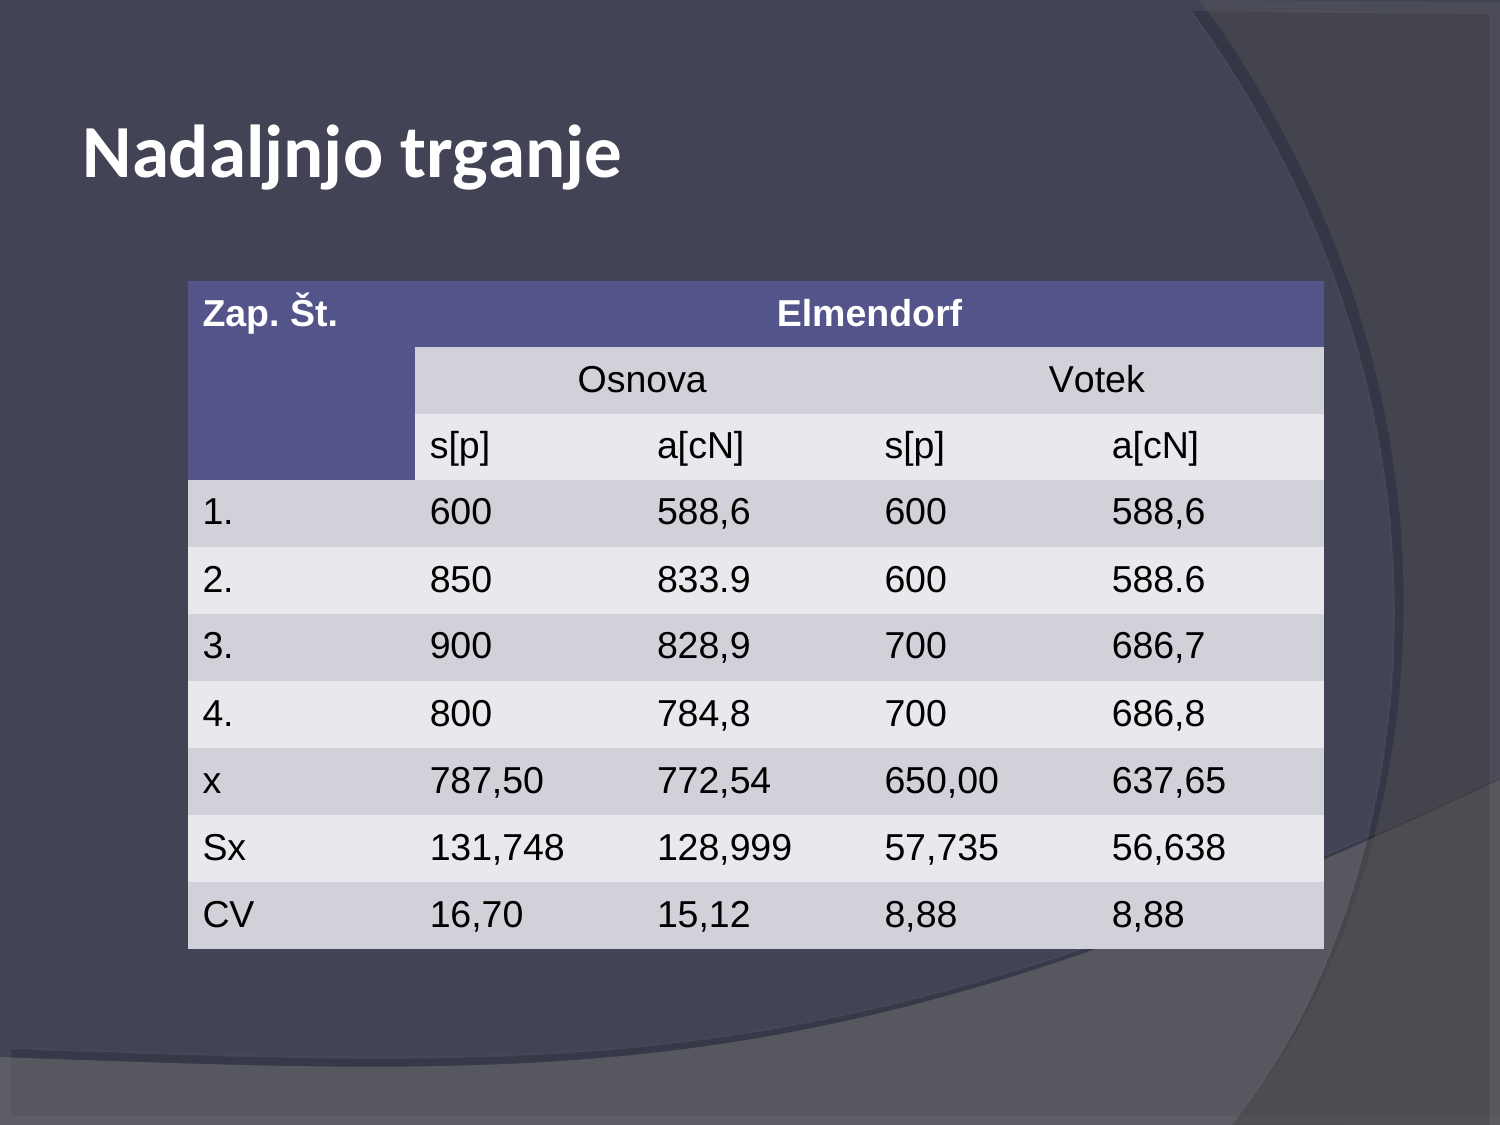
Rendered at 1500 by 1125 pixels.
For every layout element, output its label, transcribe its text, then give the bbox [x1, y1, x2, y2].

table_cell 588,6 [1097, 480, 1324, 547]
table_cell x [188, 748, 415, 815]
table_cell s[p] [415, 414, 642, 480]
table_cell 700 [870, 681, 1097, 748]
table_cell 588.6 [1097, 547, 1324, 614]
table_cell CV [188, 882, 415, 949]
table_cell 56,638 [1097, 815, 1324, 882]
table_cell 772,54 [642, 748, 870, 815]
table_cell 828,9 [642, 614, 870, 681]
table_cell 784,8 [642, 681, 870, 748]
table_cell 8,88 [1097, 882, 1324, 949]
table_cell 8,88 [870, 882, 1097, 949]
table_cell s[p] [870, 414, 1097, 480]
table_cell 2. [188, 547, 415, 614]
table_cell Votek [870, 347, 1324, 414]
title Nadaljnjo trganje [74, 45, 1300, 233]
table_header Zap. Št. [188, 281, 415, 480]
table_cell a[cN] [1097, 414, 1324, 480]
table_cell 4. [188, 681, 415, 748]
table_cell 833.9 [642, 547, 870, 614]
table_cell 787,50 [415, 748, 642, 815]
table_cell 131,748 [415, 815, 642, 882]
list [74, 262, 1300, 1006]
table_cell 700 [870, 614, 1097, 681]
table_cell 600 [415, 480, 642, 547]
table_cell 588,6 [642, 480, 870, 547]
table_header Elmendorf [415, 281, 1324, 347]
table_cell 600 [870, 547, 1097, 614]
table_cell 686,7 [1097, 614, 1324, 681]
table_cell 16,70 [415, 882, 642, 949]
table_cell 1. [188, 480, 415, 547]
table_cell 600 [870, 480, 1097, 547]
table_cell 800 [415, 681, 642, 748]
table_cell 57,735 [870, 815, 1097, 882]
table_cell 900 [415, 614, 642, 681]
table_cell 637,65 [1097, 748, 1324, 815]
table_cell Sx [188, 815, 415, 882]
table_cell 128,999 [642, 815, 870, 882]
table_cell a[cN] [642, 414, 870, 480]
table_cell Osnova [415, 347, 870, 414]
table_cell 686,8 [1097, 681, 1324, 748]
table_cell 650,00 [870, 748, 1097, 815]
table_cell 15,12 [642, 882, 870, 949]
table_cell 850 [415, 547, 642, 614]
table_cell 3. [188, 614, 415, 681]
